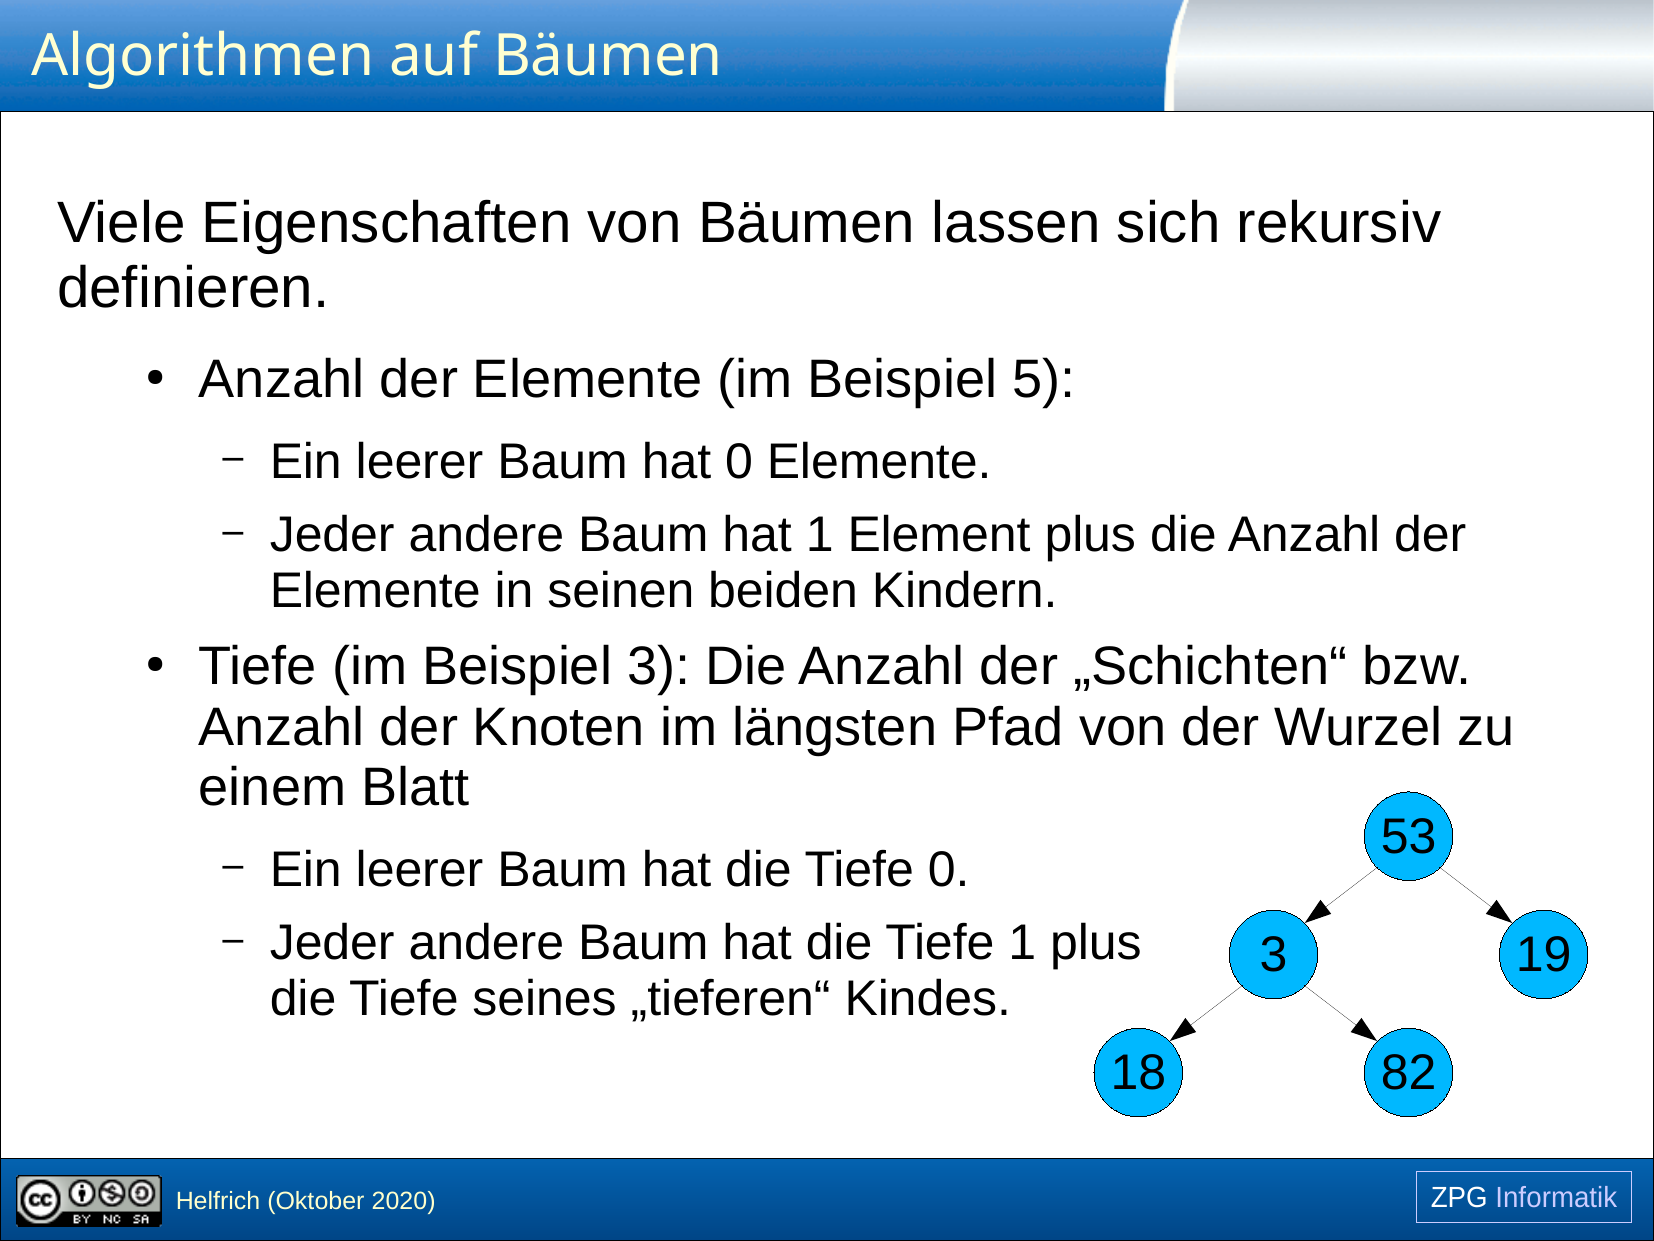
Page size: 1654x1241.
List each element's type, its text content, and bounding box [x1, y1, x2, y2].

picture [0, 0, 1654, 111]
picture [16, 1175, 162, 1227]
title Algorithmen auf Bäumen [31, 14, 1151, 92]
text_box 53 [1364, 791, 1453, 881]
list Viele Eigenschaften von Bäumen lassen sich rekursiv definieren. Anzahl der Elemente (im Beispiel 5): Ein leerer Baum hat 0 Elemente. Jeder andere Baum hat 1 Element plus die Anzahl der Elemente in seinen beiden Kindern. Tiefe (im Beispiel 3): Die Anzahl der „Schichten“ bzw. Anzahl der Knoten im längsten Pfad von der Wurzel zu einem Blatt Ein leerer Baum hat die Tiefe 0. Jeder andere Baum hat die Tiefe 1 plus die Tiefe seines „tieferen“ Kindes. [57, 189, 1605, 1140]
text_box 3 [1229, 910, 1318, 999]
text_box 18 [1093, 1028, 1183, 1117]
text_box 19 [1499, 910, 1588, 999]
text_box 82 [1364, 1028, 1453, 1117]
